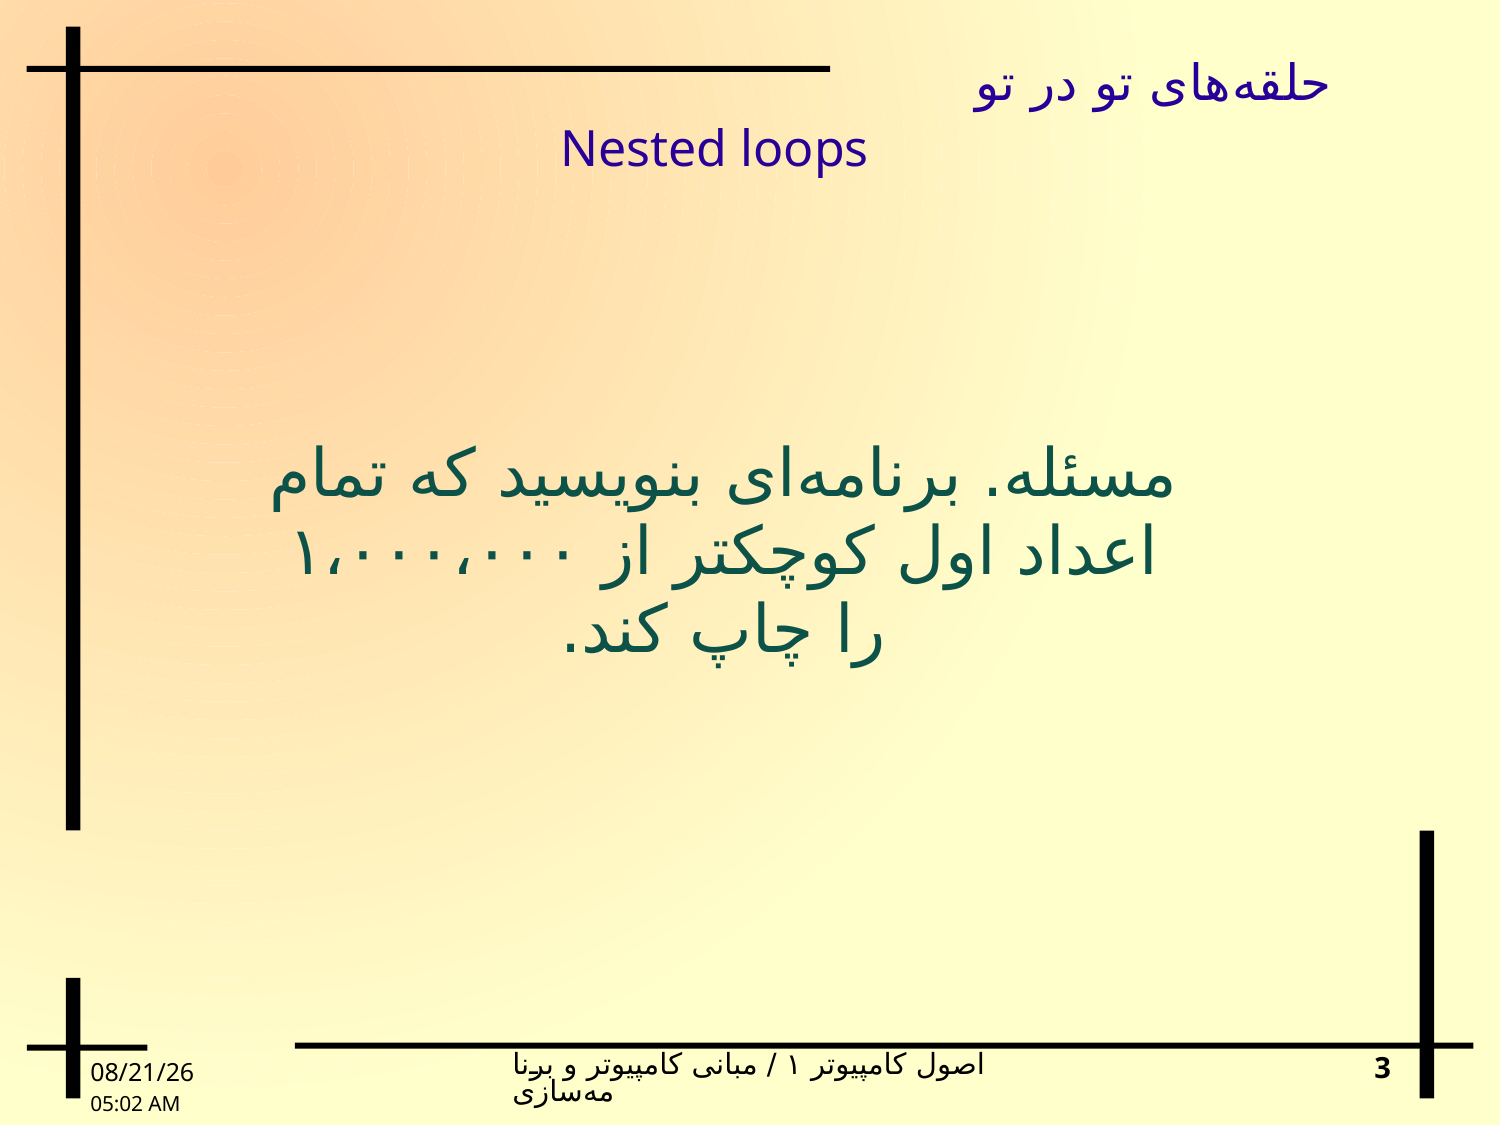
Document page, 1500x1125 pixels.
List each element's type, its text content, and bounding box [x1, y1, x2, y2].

list مسئله. برنامه‌ای بنویسید که تمام اعداد اول کوچکتر از ۱،۰۰۰،۰۰۰ را چاپ کند. [253, 434, 1247, 644]
title حلقه‌‌های تو در تو Nested loops [74, 57, 1356, 178]
